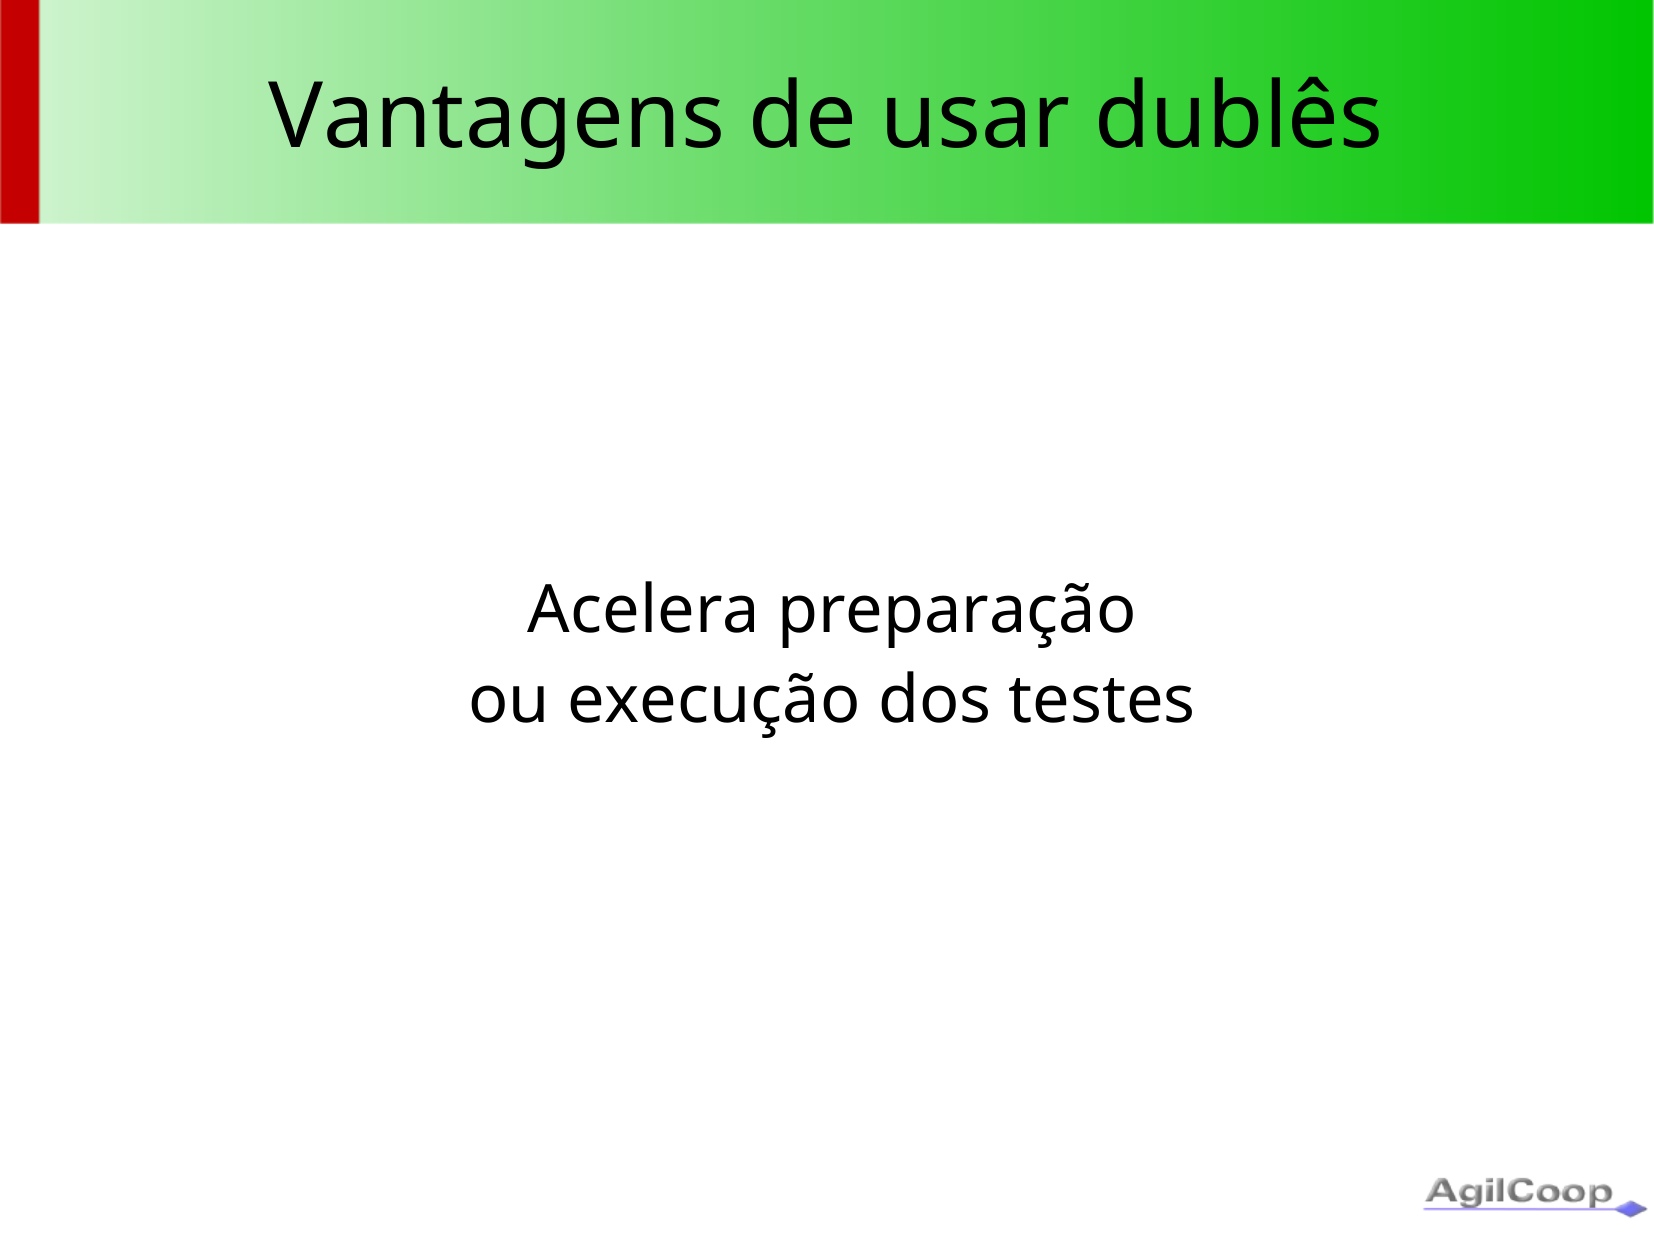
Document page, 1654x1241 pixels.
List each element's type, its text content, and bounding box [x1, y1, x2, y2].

title Vantagens de usar dublês [82, 8, 1571, 216]
subtitle Acelera preparação ou execução dos testes [59, 271, 1607, 1123]
picture [0, 0, 1654, 1241]
